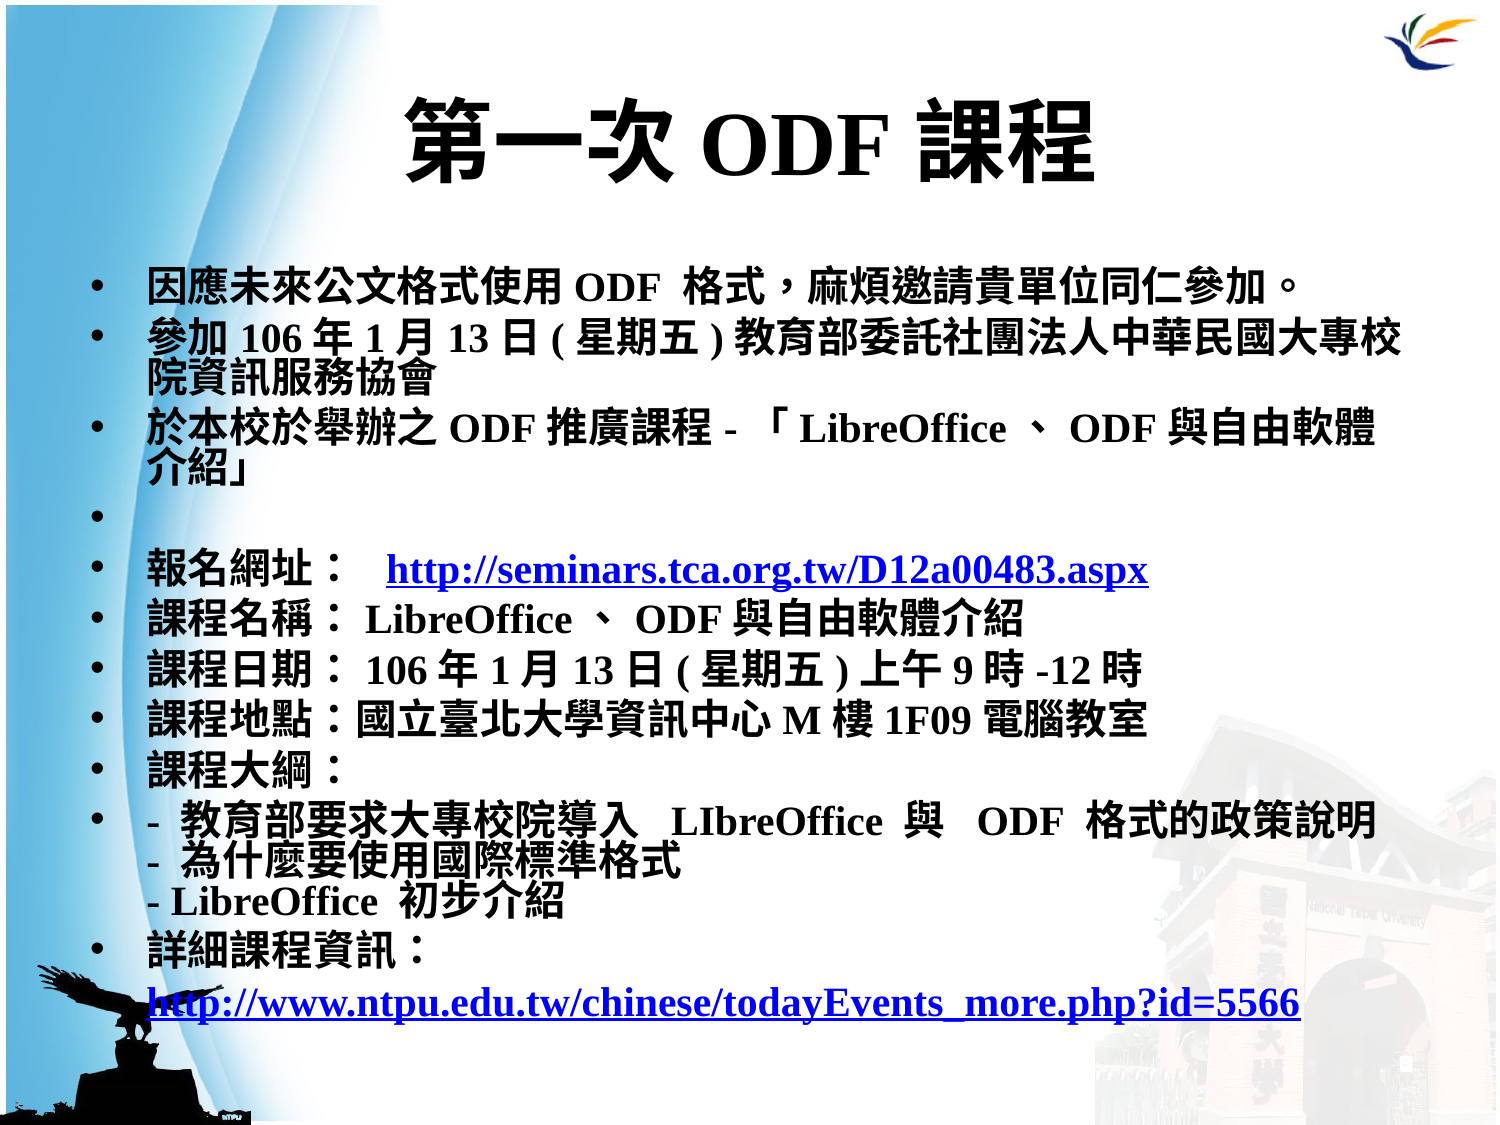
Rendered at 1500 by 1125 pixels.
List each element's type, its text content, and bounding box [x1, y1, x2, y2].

list 因應未來公文格式使用ODF 格式，麻煩邀請貴單位同仁參加。 參加106年1月13日(星期五)教育部委託社團法人中華民國大專校院資訊服務協會 於本校於舉辦之ODF推廣課程-「LibreOffice、ODF與自由軟體介紹」 報名網址： http://seminars.tca.org.tw/D12a00483.aspx 課程名稱：LibreOffice、ODF與自由軟體介紹 課程日期：106年1月13日(星期五)上午9時-12時 課程地點：國立臺北大學資訊中心M樓1F09電腦教室 課程大綱： - 教育部要求大專校院導入 LIbreOffice 與 ODF 格式的政策說明 - 為什麼要使用國際標準格式 - LibreOffice 初步介紹 詳細課程資訊： http://www.ntpu.edu.tw/chinese/todayEvents_more.php?id=5566 [75, 262, 1425, 1005]
picture [0, 0, 1500, 1125]
title 第一次ODF課程 [75, 45, 1425, 233]
